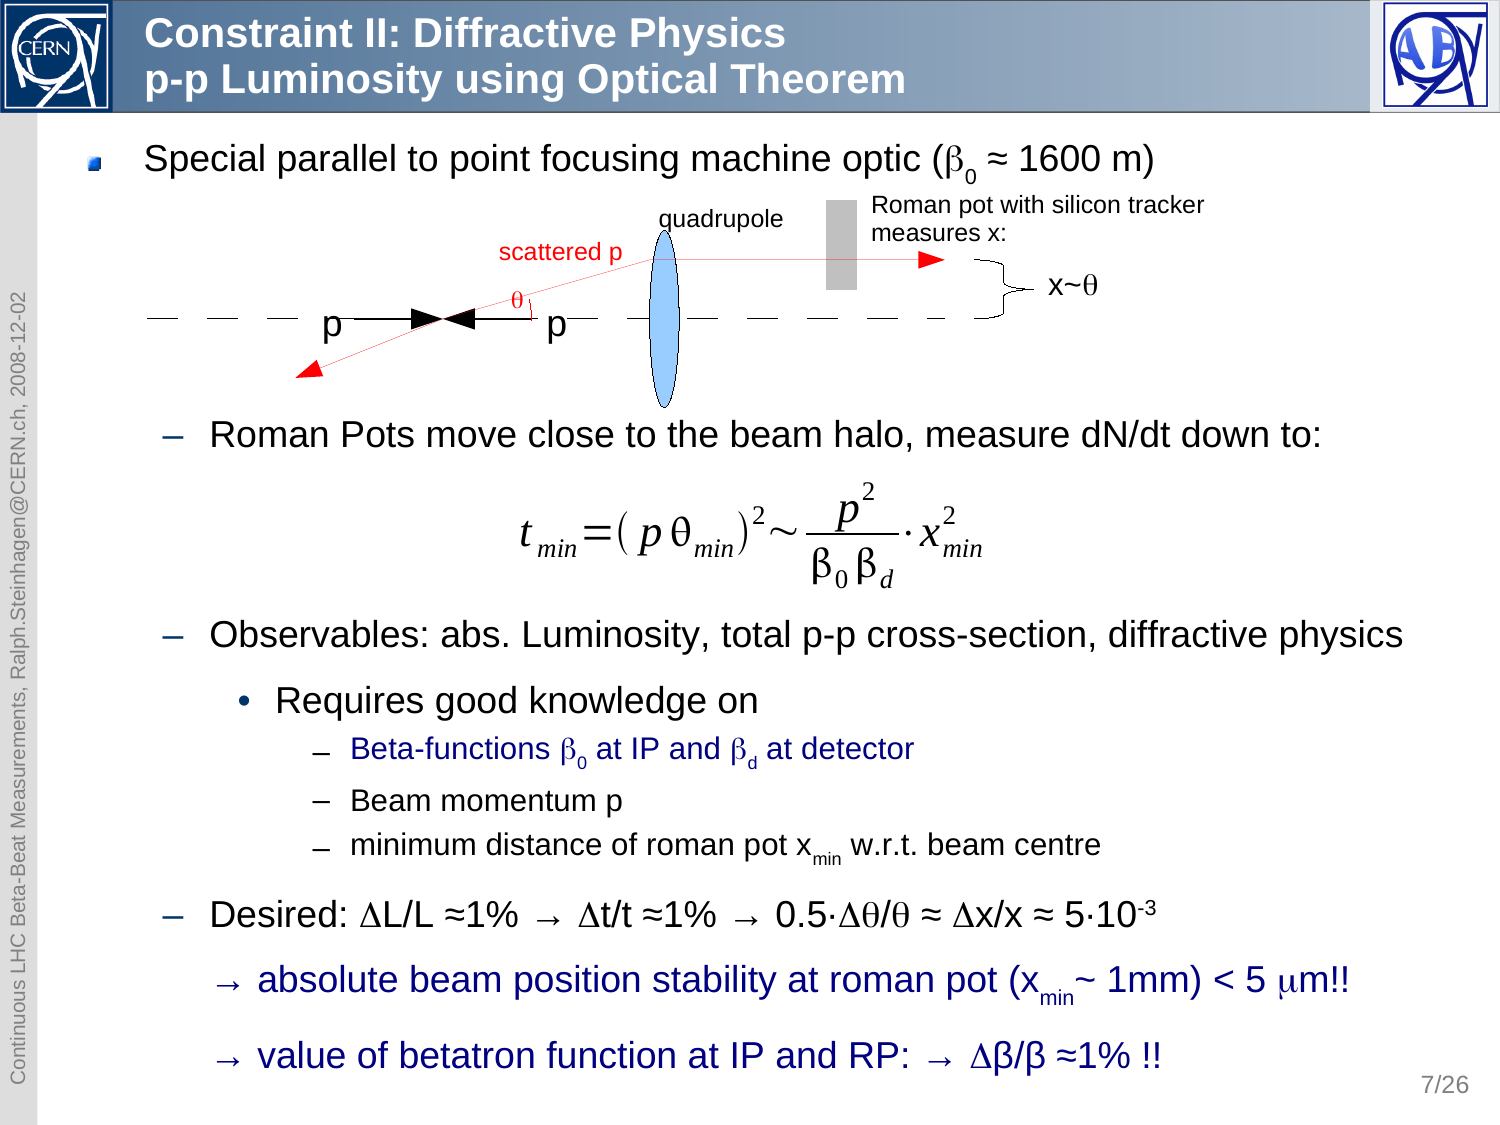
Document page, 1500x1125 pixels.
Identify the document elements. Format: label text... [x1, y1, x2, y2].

list Special parallel to point focusing machine optic (b0 ≈ 1600 m) Roman Pots move close to the beam halo, measure dN/dt down to: Observables: abs. Luminosity, total p-p cross-section, diffractive physics Requires good knowledge on Beta-functions b0 at IP and bd at detector Beam momentum p minimum distance of roman pot xmin w.r.t. beam centre Desired: DL/L ≈1% → Dt/t ≈1% → 0.5∙Dq/q ≈ Dx/x ≈ 5∙10-3 → absolute beam position stability at roman pot (xmin~ 1mm) < 5 mm!! → value of betatron function at IP and RP: → Dβ/β ≈1% !! [87, 137, 1438, 1093]
text_box x~q [1033, 259, 1113, 313]
title Constraint II: Diffractive Physics p-p Luminosity using Optical Theorem [144, 0, 1195, 113]
picture [0, 0, 113, 113]
text_box p [531, 295, 591, 353]
text_box Roman pot with silicon tracker measures x: [856, 183, 1241, 254]
text_box scattered p [484, 230, 639, 274]
text_box [826, 200, 857, 259]
text_box [653, 240, 676, 259]
picture [1382, 1, 1489, 108]
chart [507, 475, 994, 595]
text_box [649, 260, 680, 408]
text_box quadrupole [643, 197, 799, 240]
text_box [826, 260, 857, 290]
text_box p [307, 295, 367, 353]
text_box q [496, 283, 539, 330]
